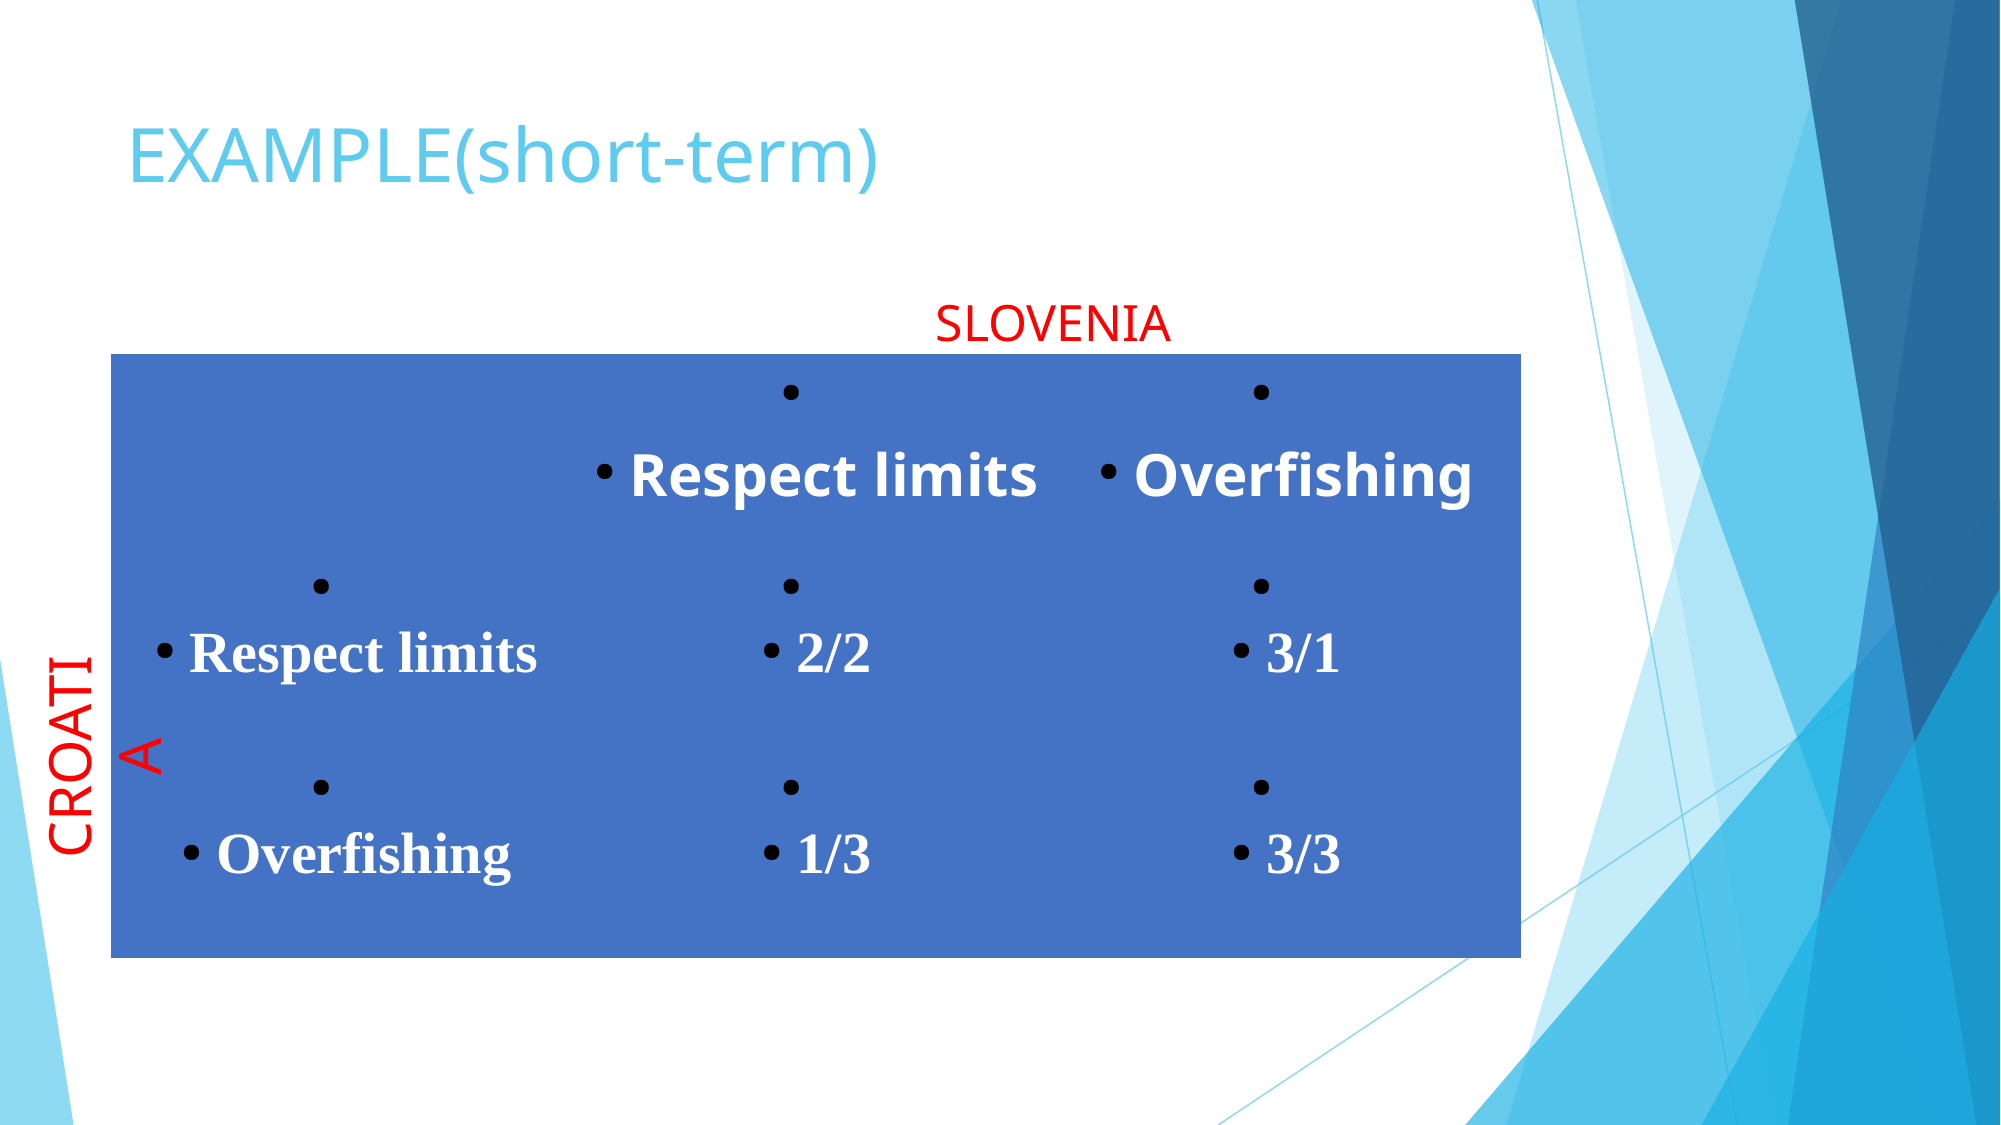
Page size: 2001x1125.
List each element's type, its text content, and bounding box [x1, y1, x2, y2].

table_header Overfishing [1051, 354, 1521, 556]
text_box CROATIA [25, 623, 112, 890]
table_cell 1/3 [581, 757, 1051, 958]
table_cell Overfishing [111, 757, 581, 958]
table_cell Respect limits [111, 556, 581, 757]
table_header [111, 354, 581, 556]
table_cell 3/1 [1051, 556, 1521, 757]
title EXAMPLE(short-term) [111, 99, 1522, 317]
text_box SLOVENIA [610, 283, 1497, 360]
table_header Respect limits [581, 354, 1051, 556]
table_cell 3/3 [1051, 757, 1521, 958]
table_cell 2/2 [581, 556, 1051, 757]
